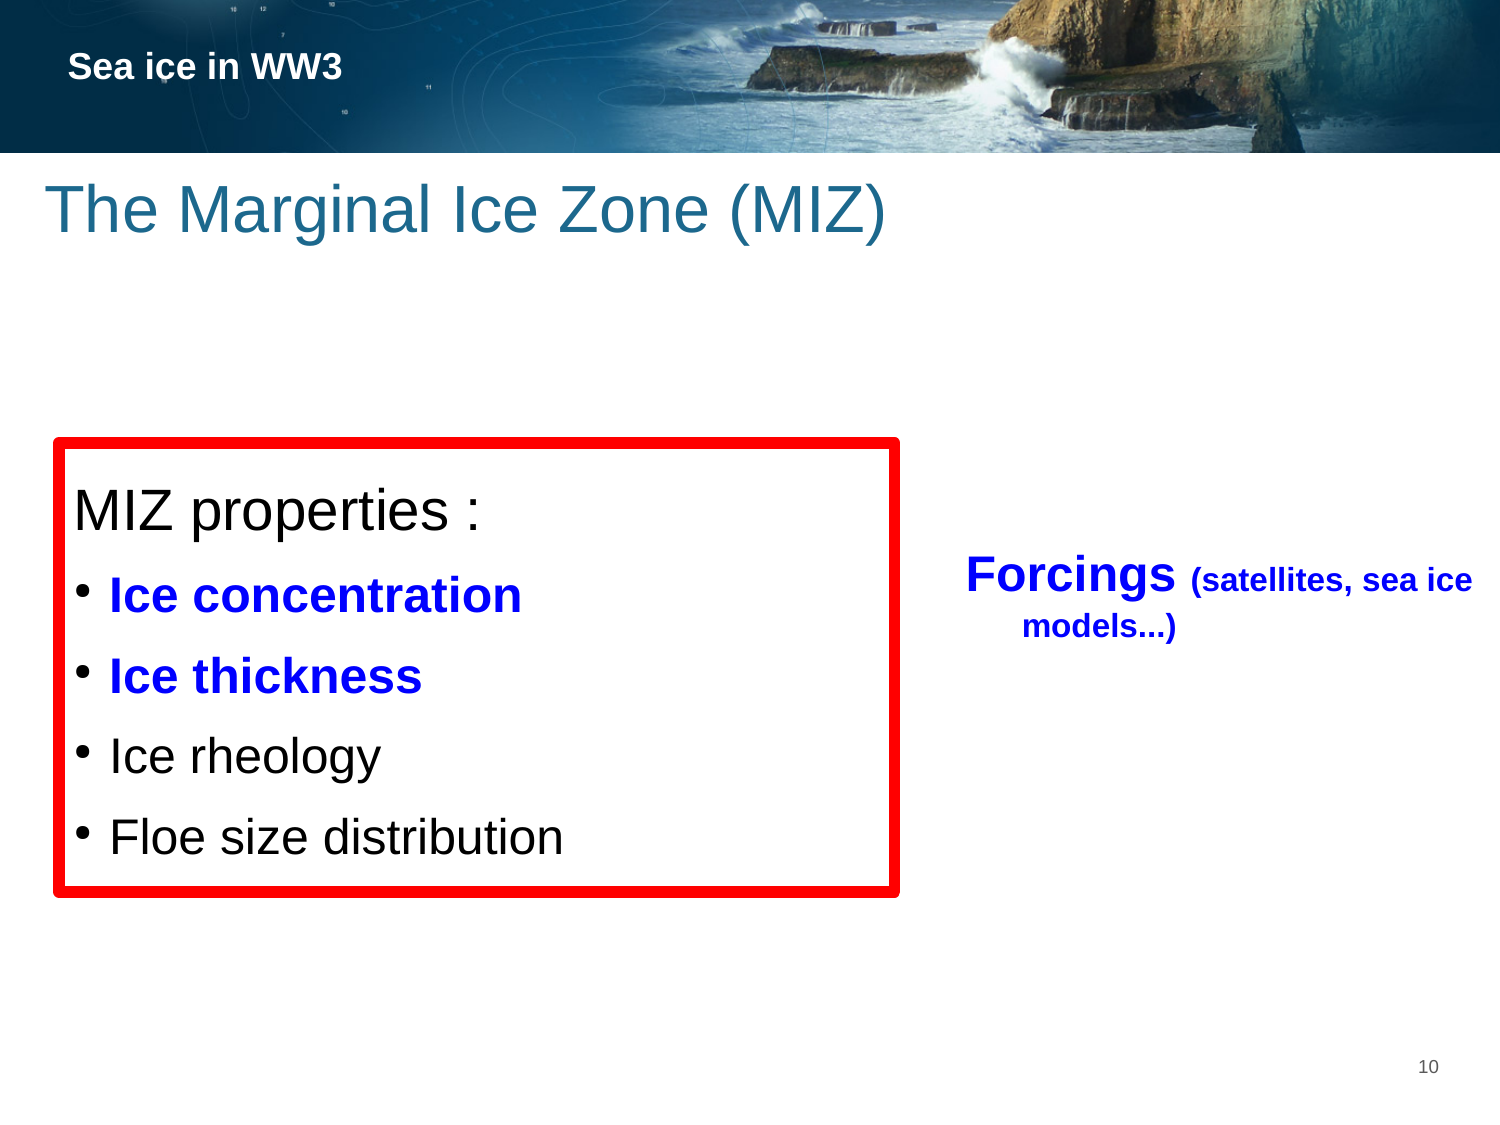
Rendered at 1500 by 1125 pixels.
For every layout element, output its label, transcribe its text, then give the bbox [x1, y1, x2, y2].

text_box Forcings (satellites, sea ice models...) [915, 531, 1500, 649]
picture [0, 0, 1500, 153]
title Sea ice in WW3 [52, 29, 621, 100]
title The Marginal Ice Zone (MIZ) [29, 118, 1214, 294]
text_box MIZ properties : Ice concentration Ice thickness Ice rheology Floe size distribution [59, 461, 934, 1004]
